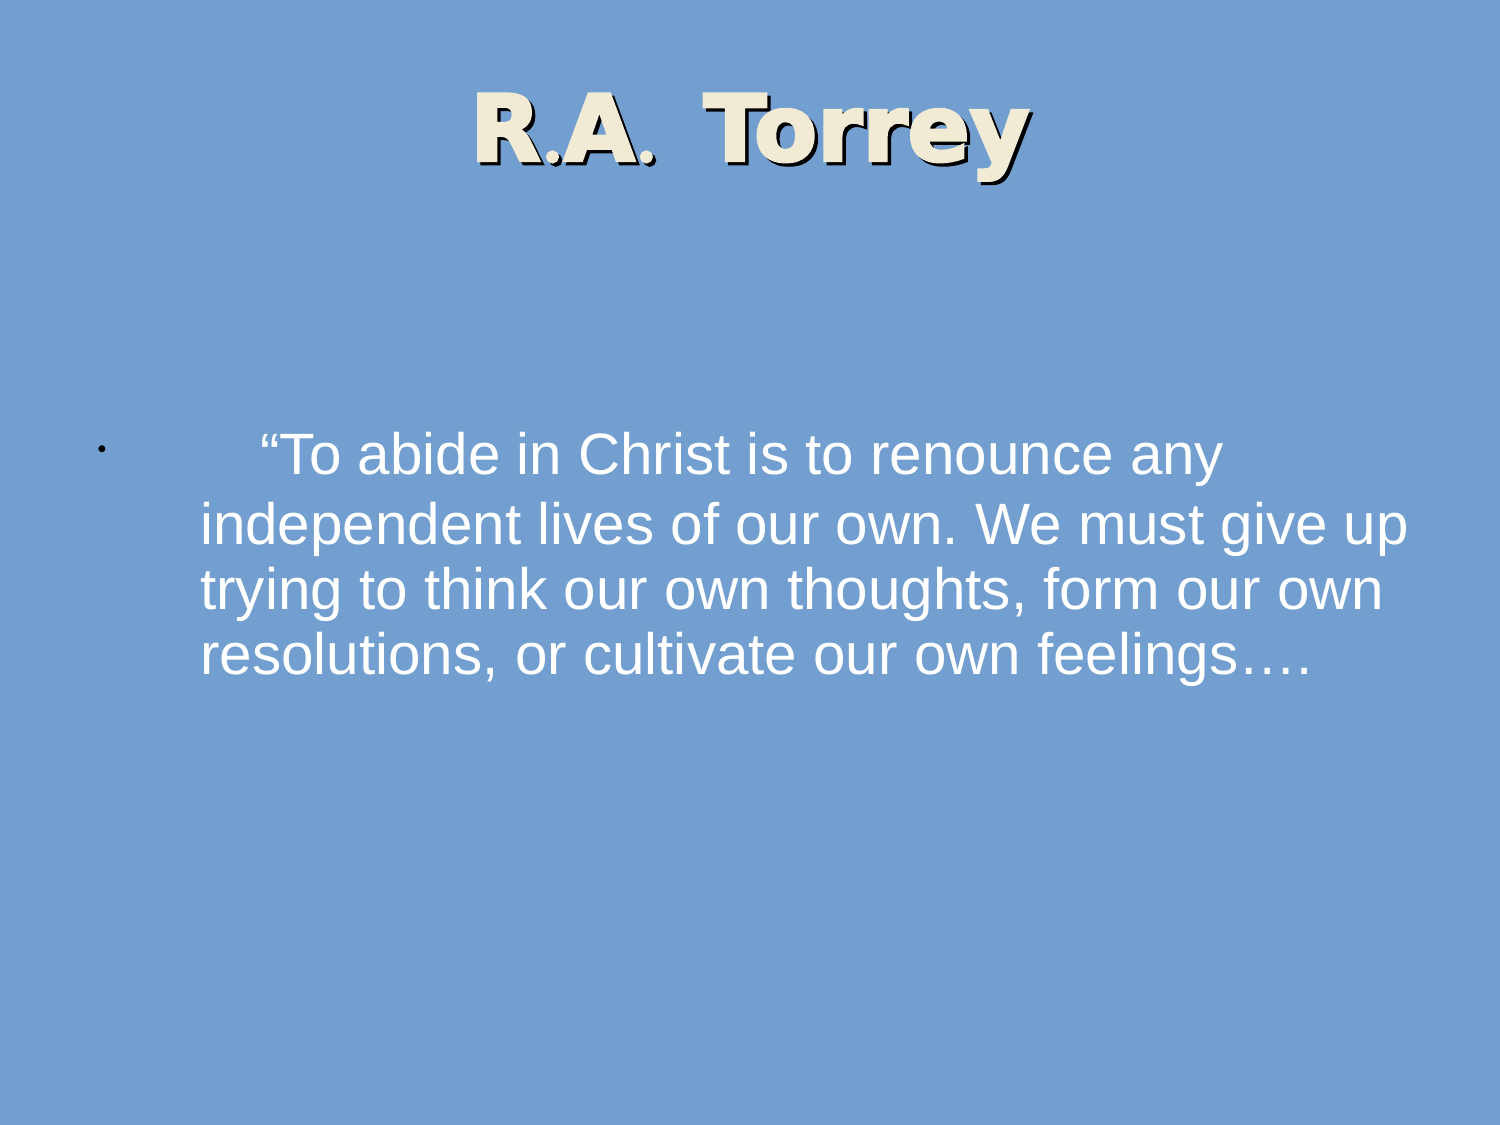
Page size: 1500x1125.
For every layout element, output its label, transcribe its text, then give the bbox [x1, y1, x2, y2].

title R.A. Torrey [75, 44, 1426, 233]
list “To abide in Christ is to renounce any independent lives of our own. We must give up trying to think our own thoughts, form our own resolutions, or cultivate our own feelings…. [75, 412, 1426, 1125]
